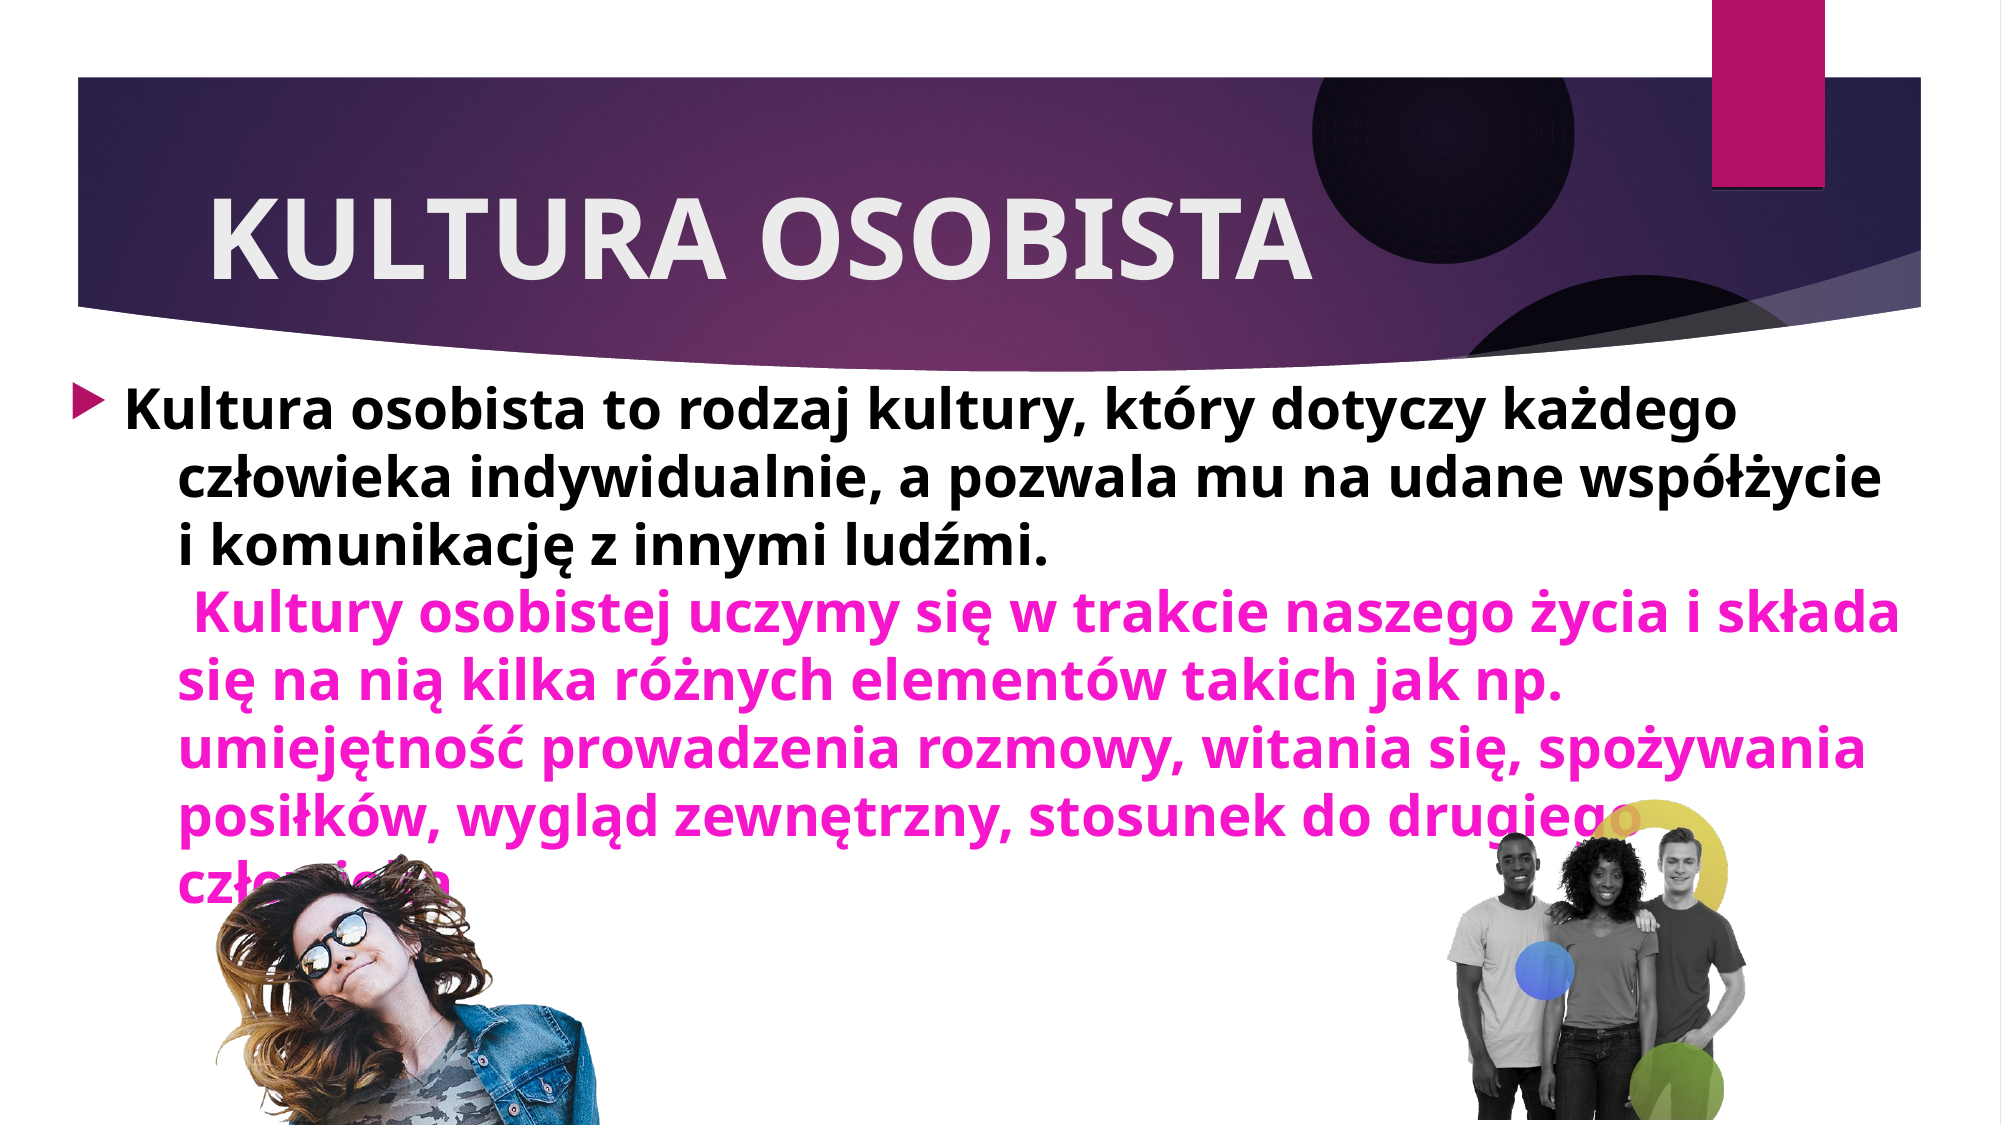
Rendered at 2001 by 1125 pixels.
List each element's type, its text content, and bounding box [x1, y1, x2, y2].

title KULTURA OSOBISTA [189, 159, 1627, 276]
picture [1408, 765, 1786, 1125]
list Kultura osobista to rodzaj kultury, który dotyczy każdego człowieka indywidualnie, a pozwala mu na udane współżycie i komunikację z innymi ludźmi. Kultury osobistej uczymy się w trakcie naszego życia i składa się na nią kilka różnych elementów takich jak np. umiejętność prowadzenia rozmowy, witania się, spożywania posiłków, wygląd zewnętrzny, stosunek do drugiego człowieka [53, 365, 1919, 927]
picture [215, 853, 708, 1125]
